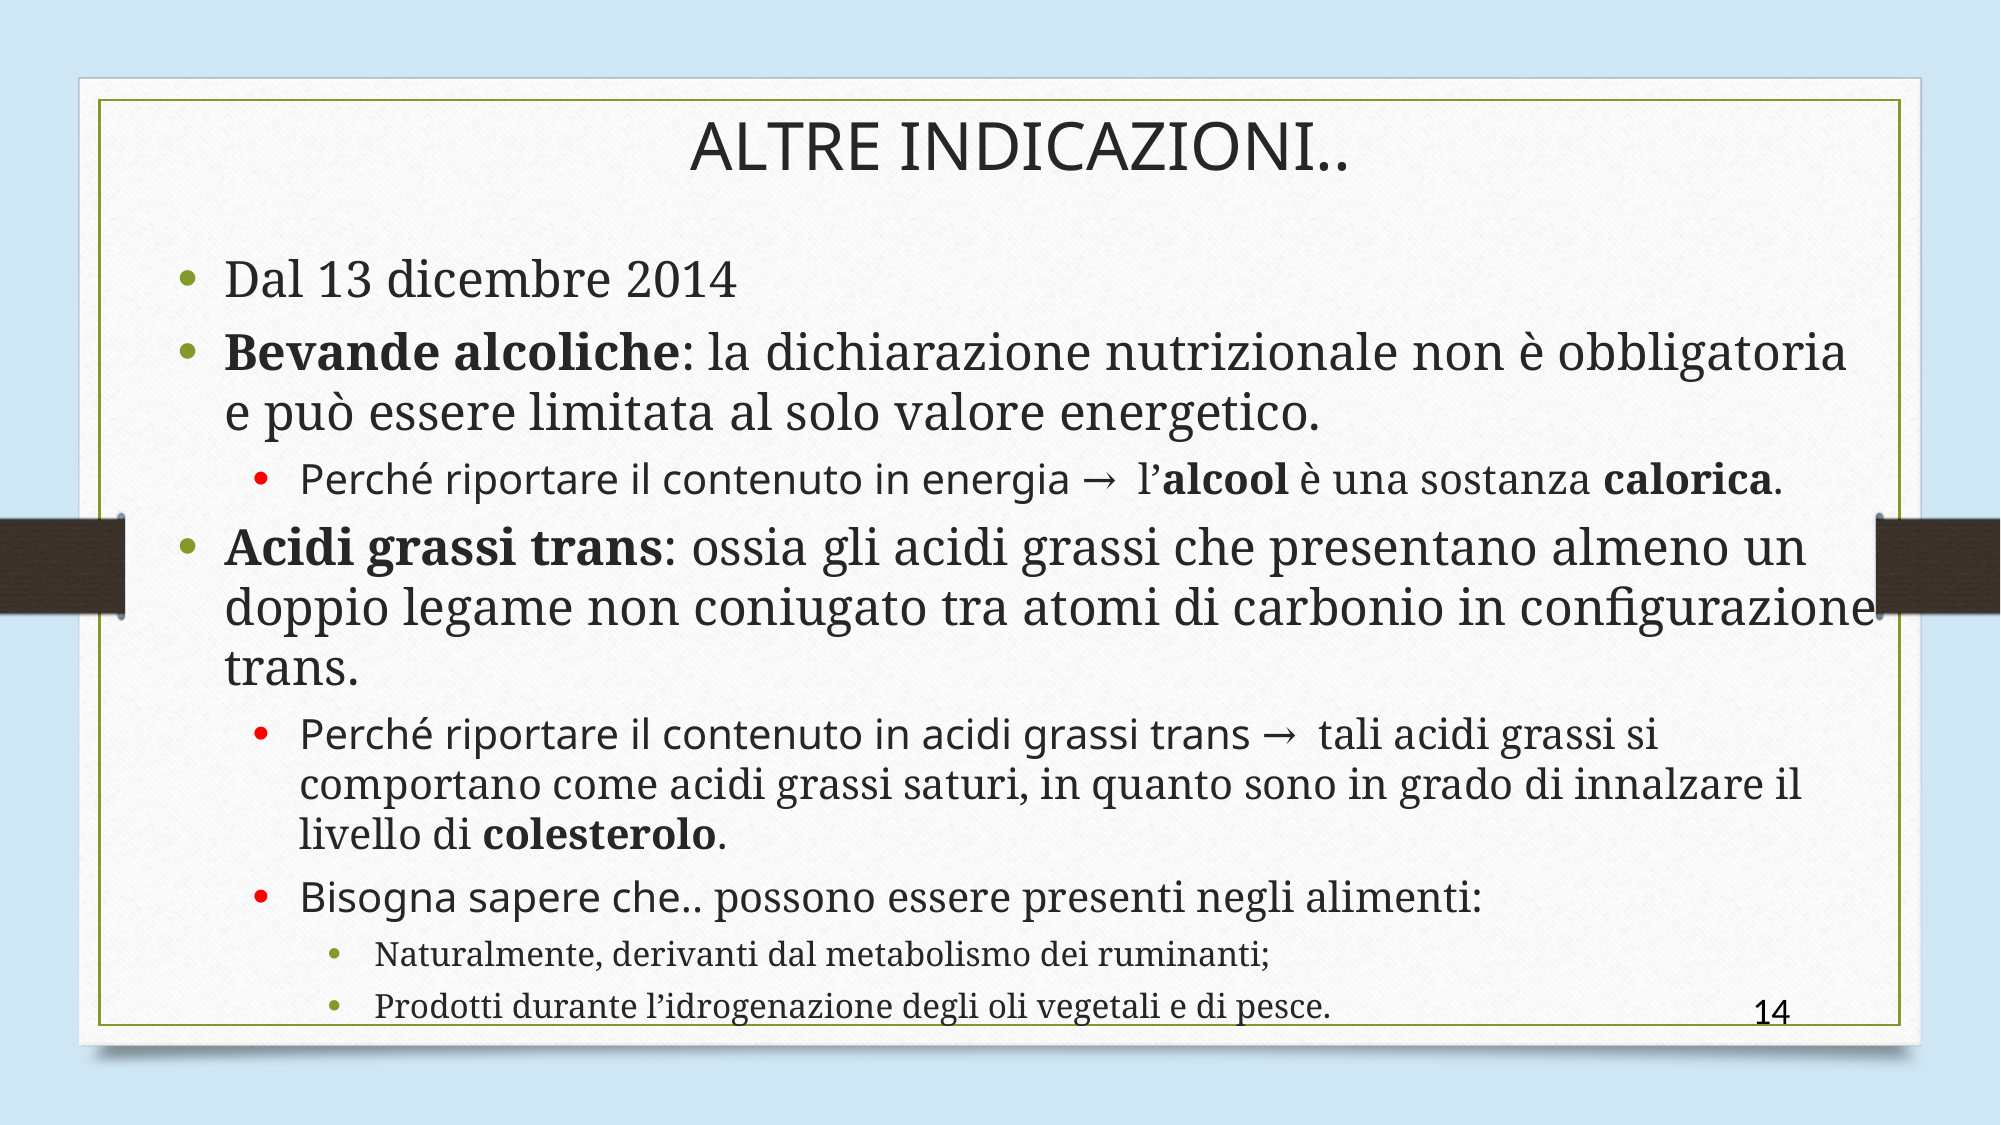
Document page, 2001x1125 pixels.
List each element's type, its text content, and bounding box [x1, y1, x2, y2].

picture [0, 0, 2001, 1125]
list Dal 13 dicembre 2014 Bevande alcoliche: la dichiarazione nutrizionale non è obbligatoria e può essere limitata al solo valore energetico. Perché riportare il contenuto in energia → l’alcool è una sostanza calorica. Acidi grassi trans: ossia gli acidi grassi che presentano almeno un doppio legame non coniugato tra atomi di carbonio in configurazione trans. Perché riportare il contenuto in acidi grassi trans → tali acidi grassi si comportano come acidi grassi saturi, in quanto sono in grado di innalzare il livello di colesterolo. Bisogna sapere che.. possono essere presenti negli alimenti: Naturalmente, derivanti dal metabolismo dei ruminanti; Prodotti durante l’idrogenazione degli oli vegetali e di pesce. [162, 240, 1898, 1025]
slide_number <numero> [1737, 979, 2000, 1025]
title ALTRE INDICAZIONI.. [191, 96, 1869, 229]
